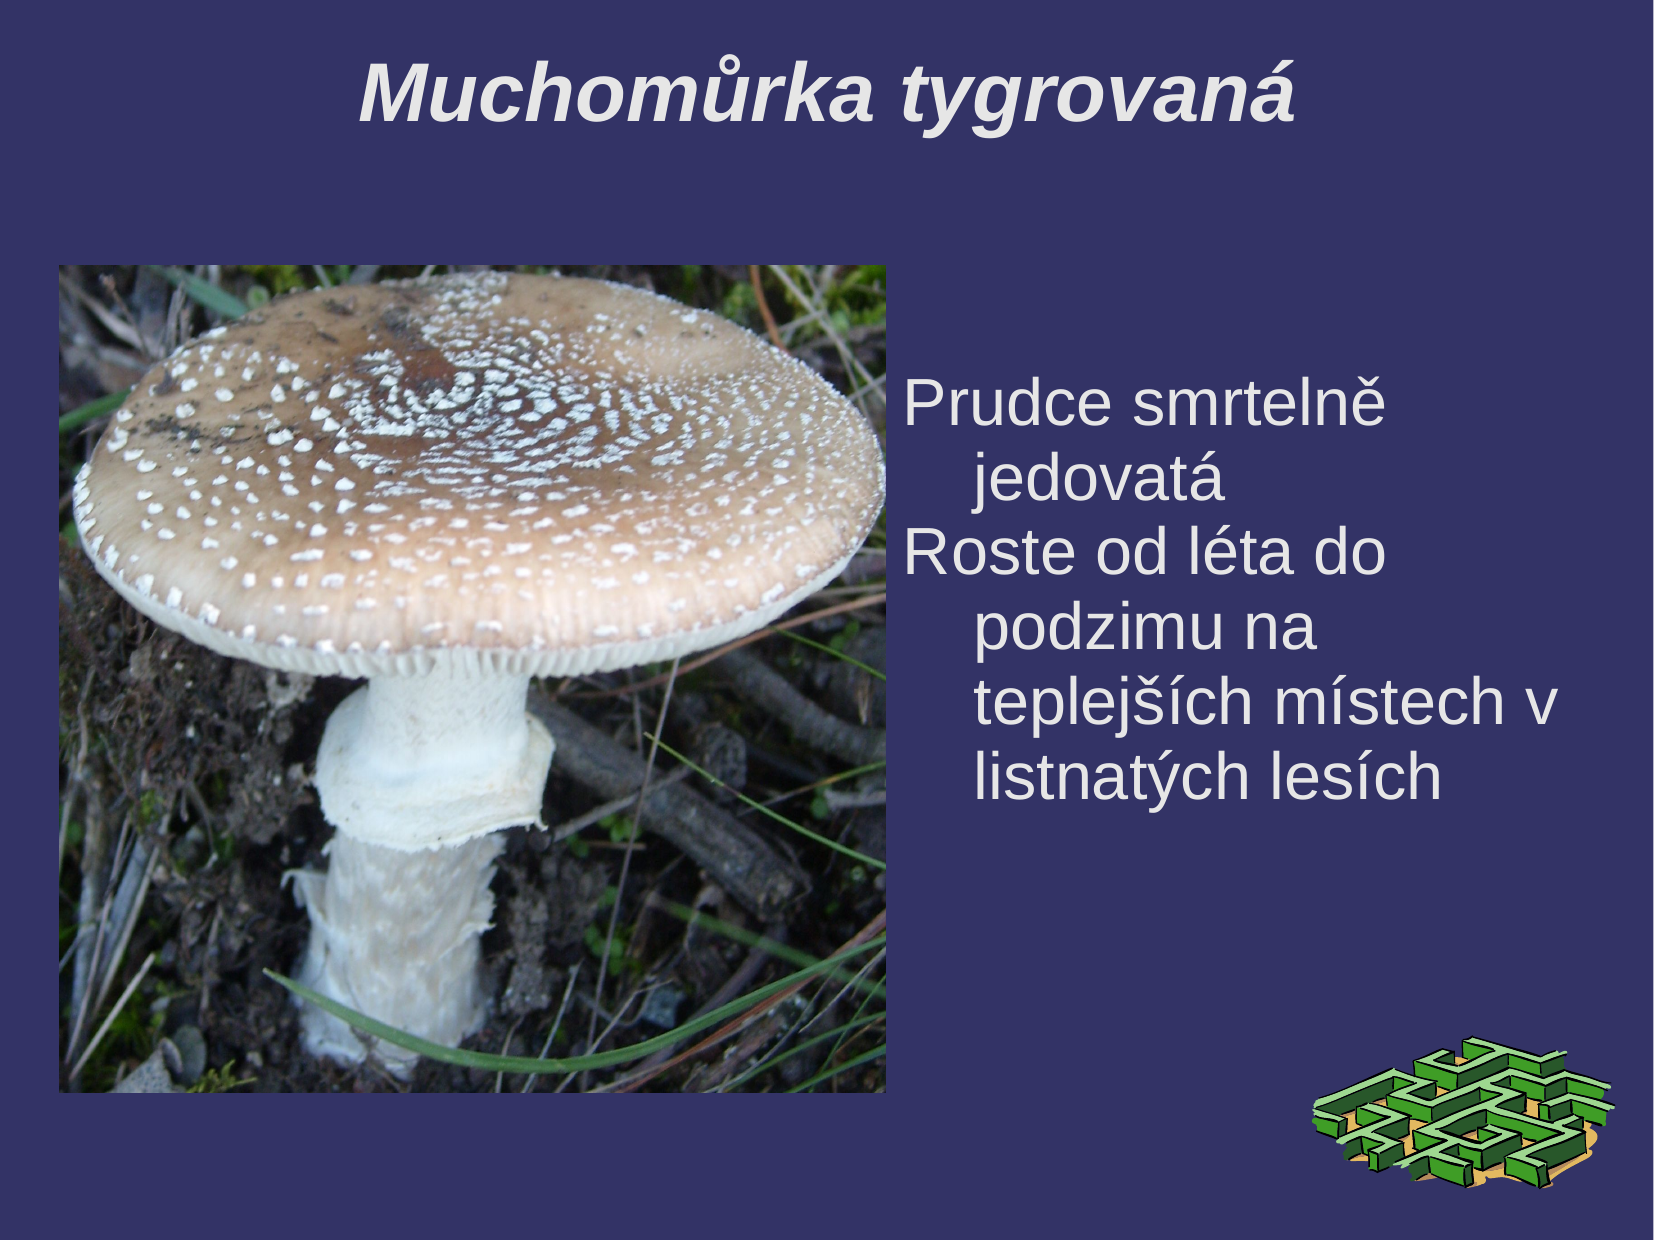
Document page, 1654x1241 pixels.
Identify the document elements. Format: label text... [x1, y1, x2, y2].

title Muchomůrka tygrovaná [121, 0, 1534, 187]
list Prudce smrtelně jedovatá Roste od léta do podzimu na teplejších místech v listnatých lesích [891, 364, 1570, 1147]
picture [59, 265, 886, 1093]
